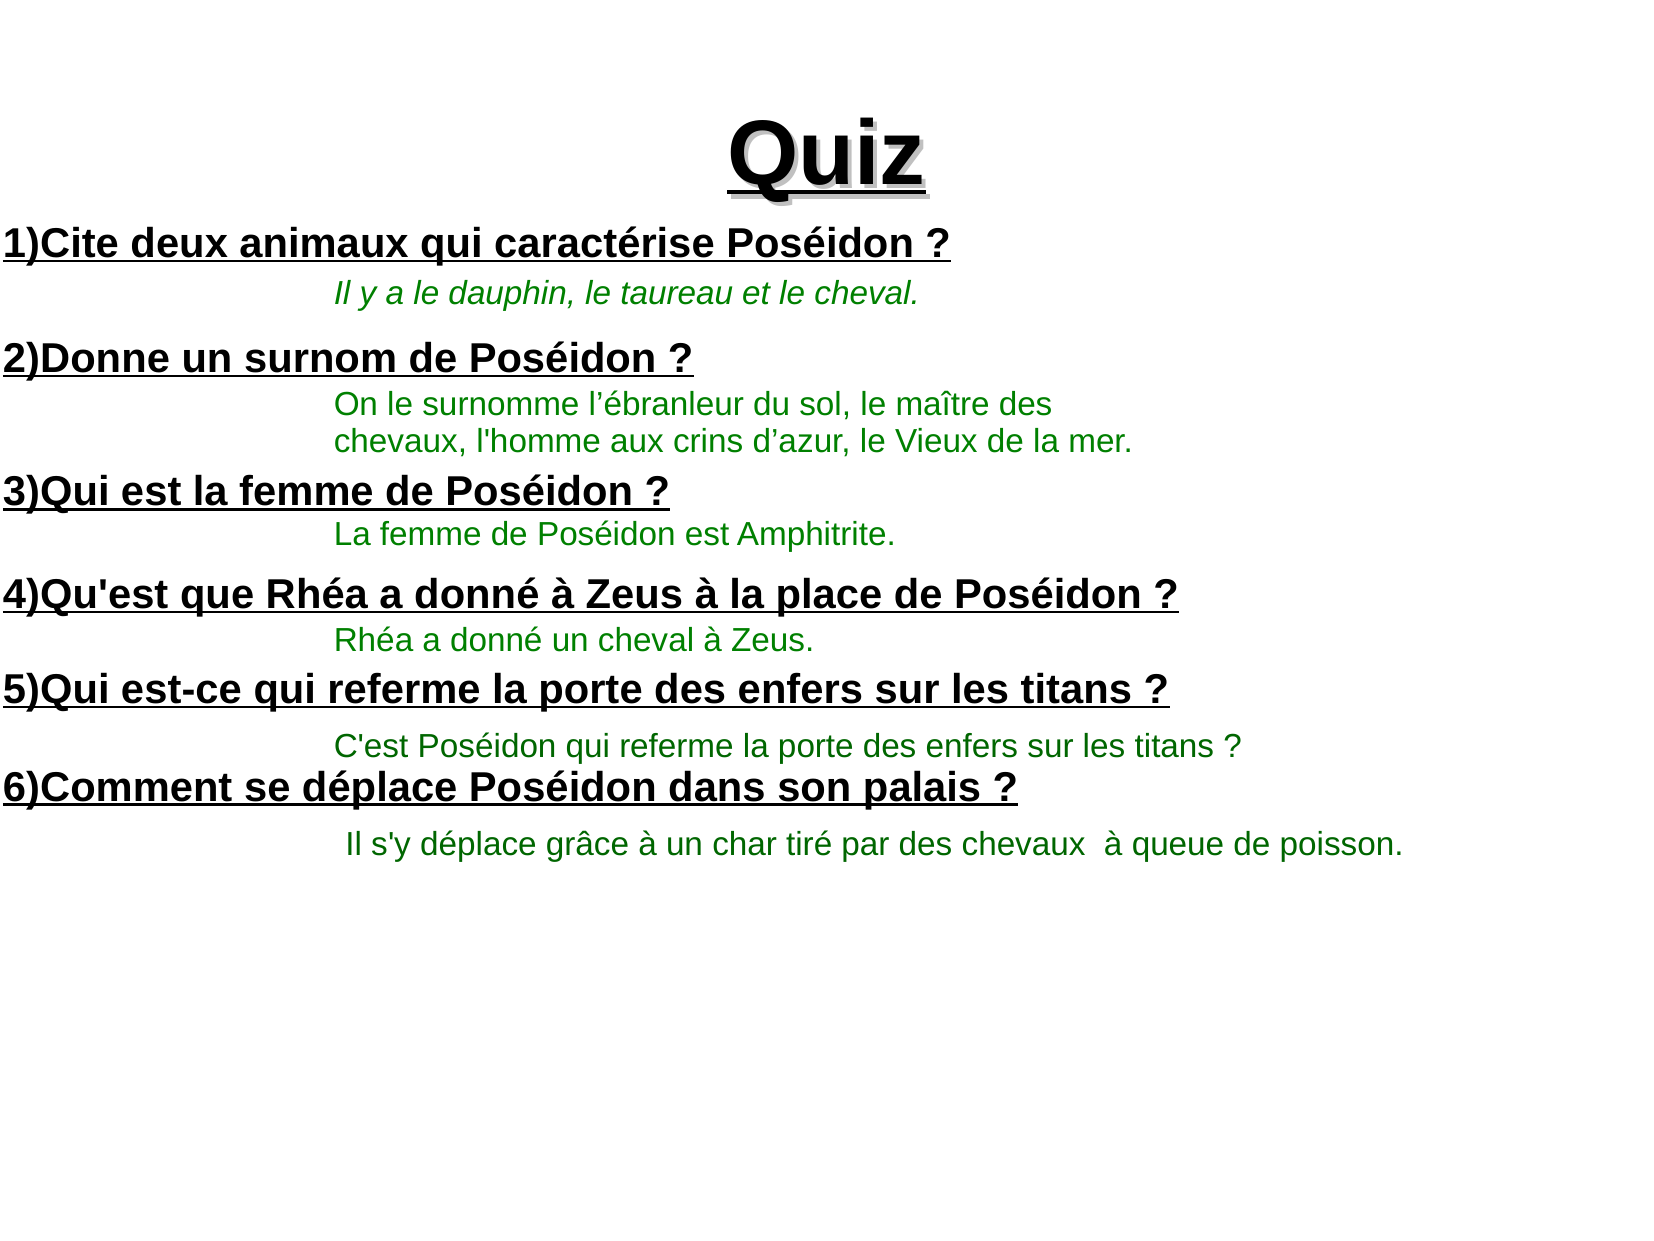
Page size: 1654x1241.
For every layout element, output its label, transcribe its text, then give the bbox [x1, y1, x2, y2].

text_box 2)Donne un surnom de Poséidon ? [0, 327, 804, 390]
title Quiz [82, 49, 1571, 257]
text_box 6)Comment se déplace Poséidon dans son palais ? [0, 755, 1501, 819]
text_box C'est Poséidon qui referme la porte des enfers sur les titans ? [318, 720, 1512, 773]
text_box Rhéa a donné un cheval à Zeus. [318, 614, 1430, 658]
text_box On le surnomme l’ébranleur du sol, le maître des chevaux, l'homme aux crins d’azur, le Vieux de la mer. [318, 377, 1536, 468]
text_box 1)Cite deux animaux qui caractérise Poséidon ? [0, 212, 1560, 275]
text_box Il y a le dauphin, le taureau et le cheval. [318, 266, 1654, 319]
text_box 4)Qu'est que Rhéa a donné à Zeus à la place de Poséidon ? [0, 563, 1441, 626]
text_box 3)Qui est la femme de Poséidon ? [0, 460, 1382, 523]
text_box Il s'y déplace grâce à un char tiré par des chevaux à queue de poisson. [330, 818, 1524, 871]
text_box La femme de Poséidon est Amphitrite. [318, 507, 1371, 560]
text_box 5)Qui est-ce qui referme la porte des enfers sur les titans ? [0, 658, 1654, 721]
